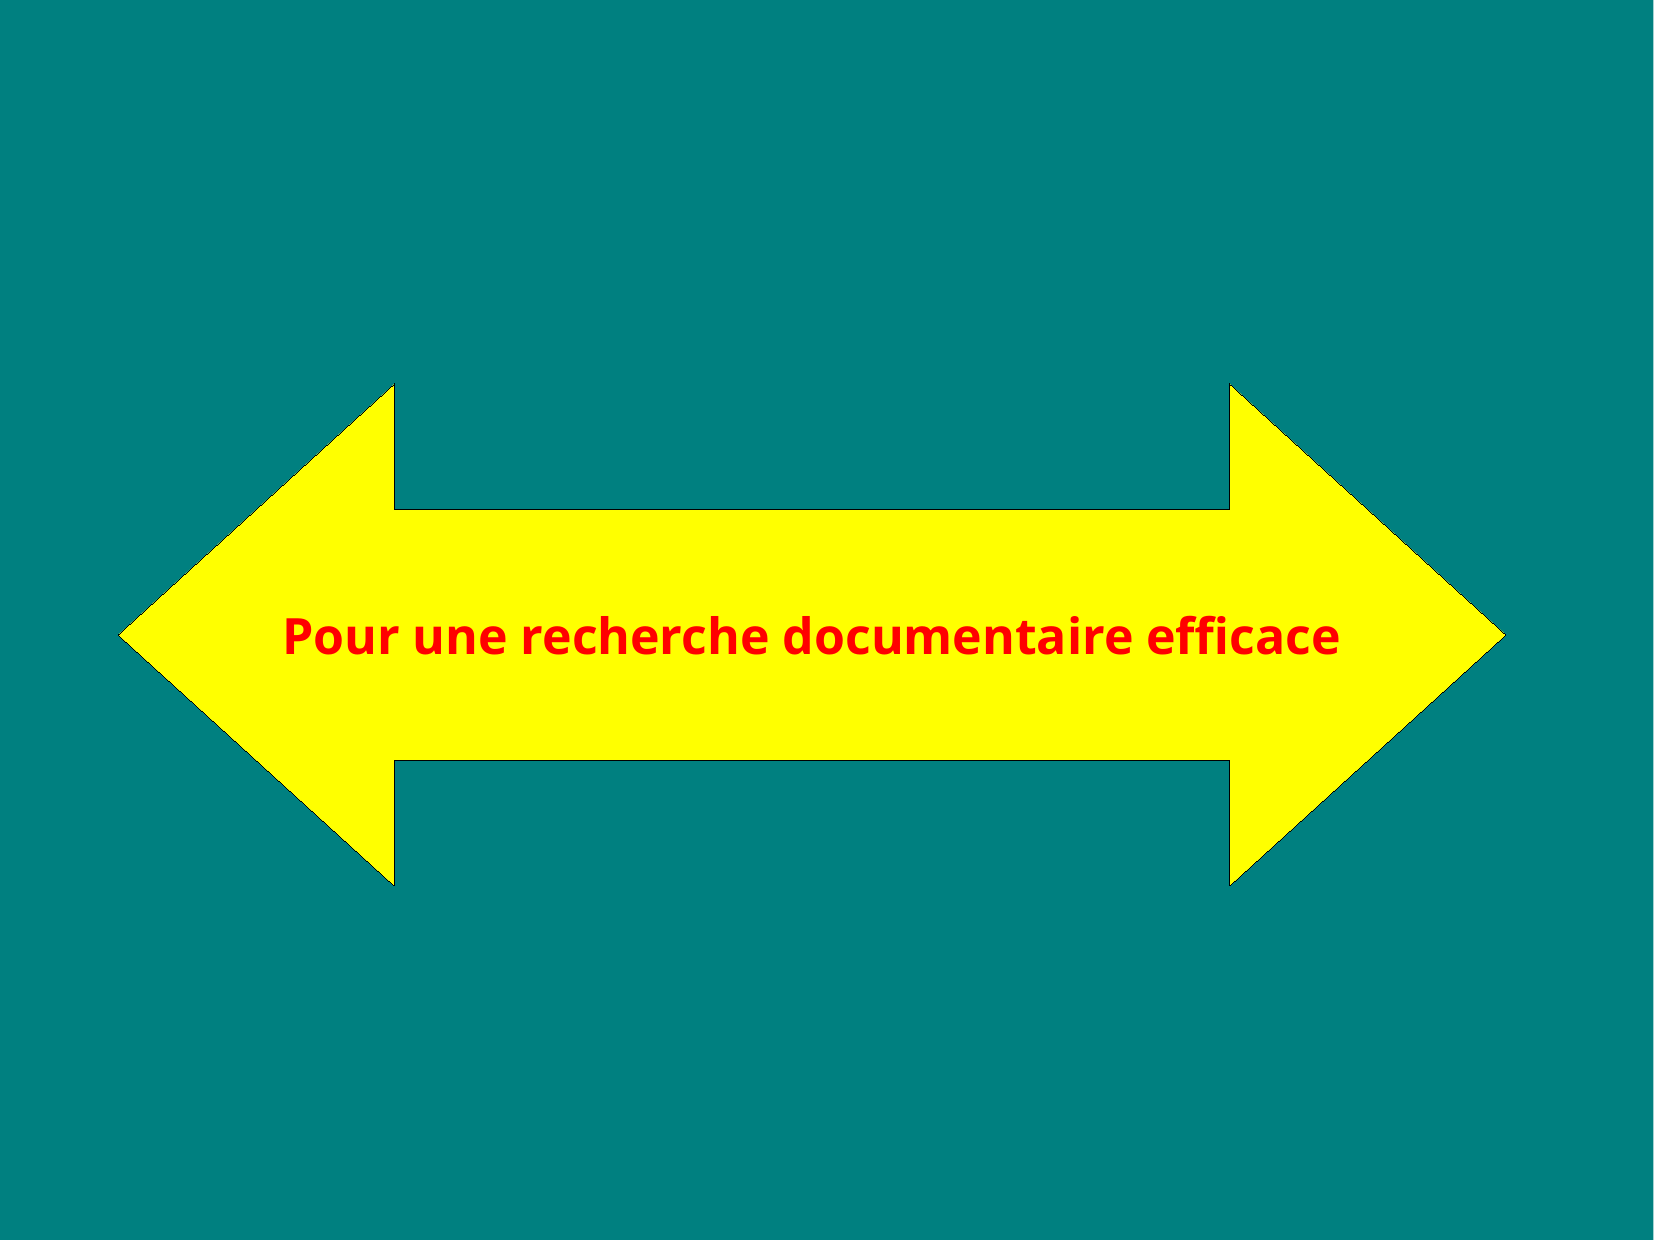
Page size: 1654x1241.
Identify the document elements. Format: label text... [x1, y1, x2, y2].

text_box Pour une recherche documentaire efficace [118, 383, 1506, 886]
